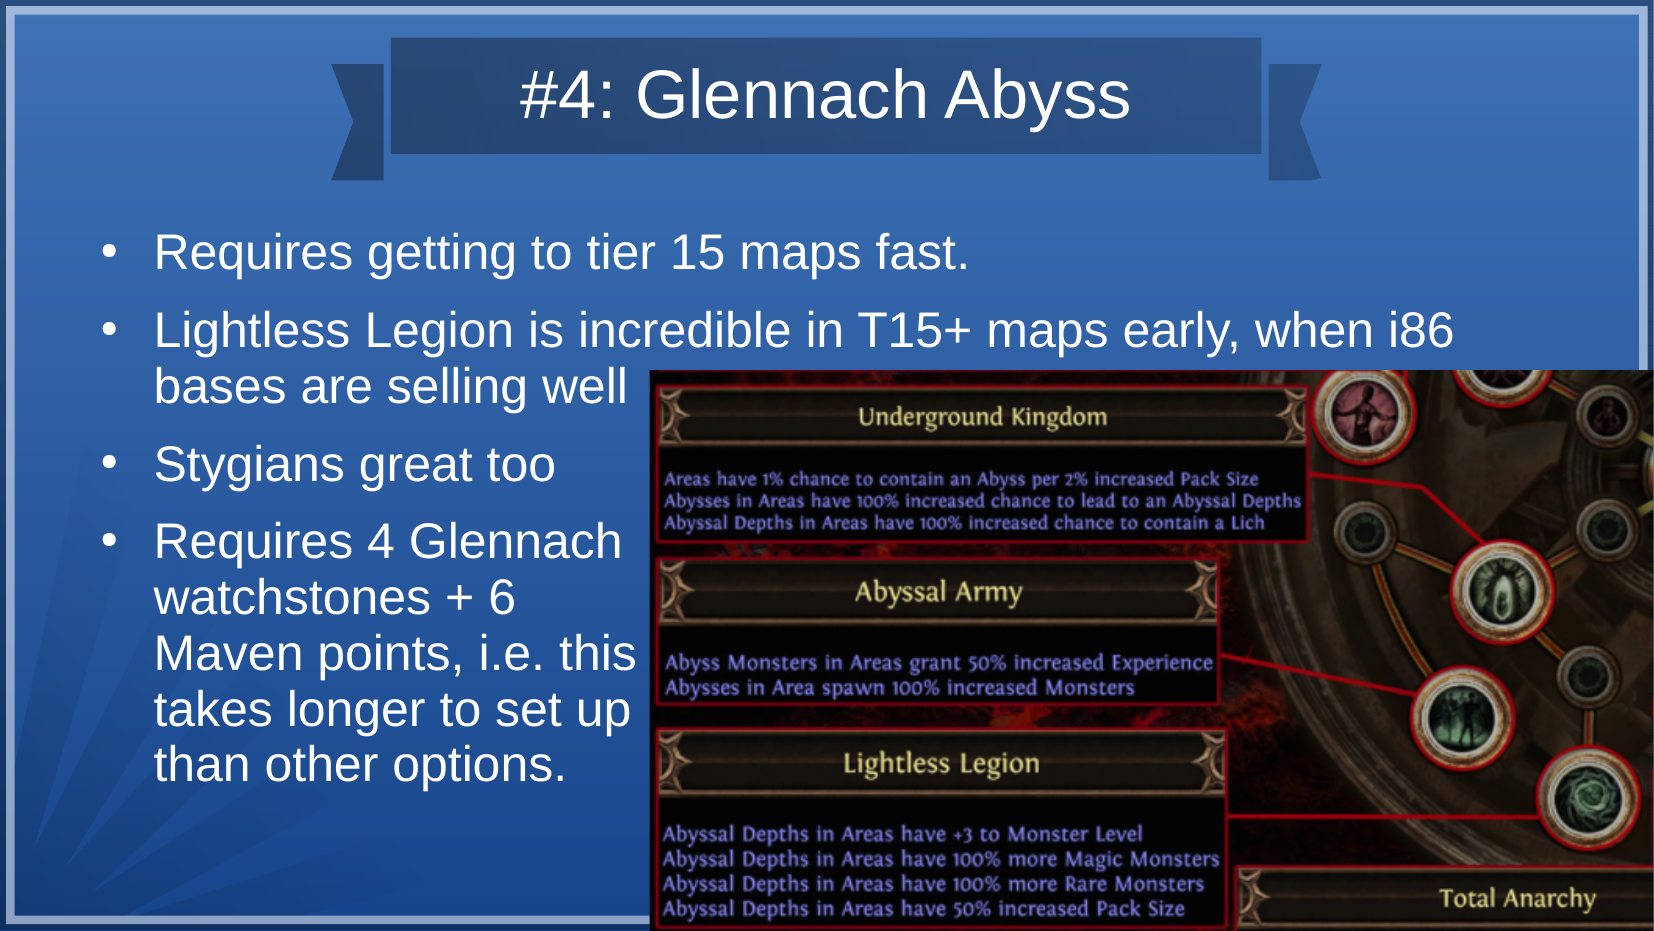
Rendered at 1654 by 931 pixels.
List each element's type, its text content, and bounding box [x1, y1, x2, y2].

title #4: Glennach Abyss [389, 35, 1264, 154]
picture [649, 370, 1654, 931]
list Requires getting to tier 15 maps fast. Lightless Legion is incredible in T15+ maps early, when i86 bases are selling well Stygians great too Requires 4 Glennach watchstones + 6 Maven points, i.e. this takes longer to set up than other options. [82, 224, 1571, 848]
